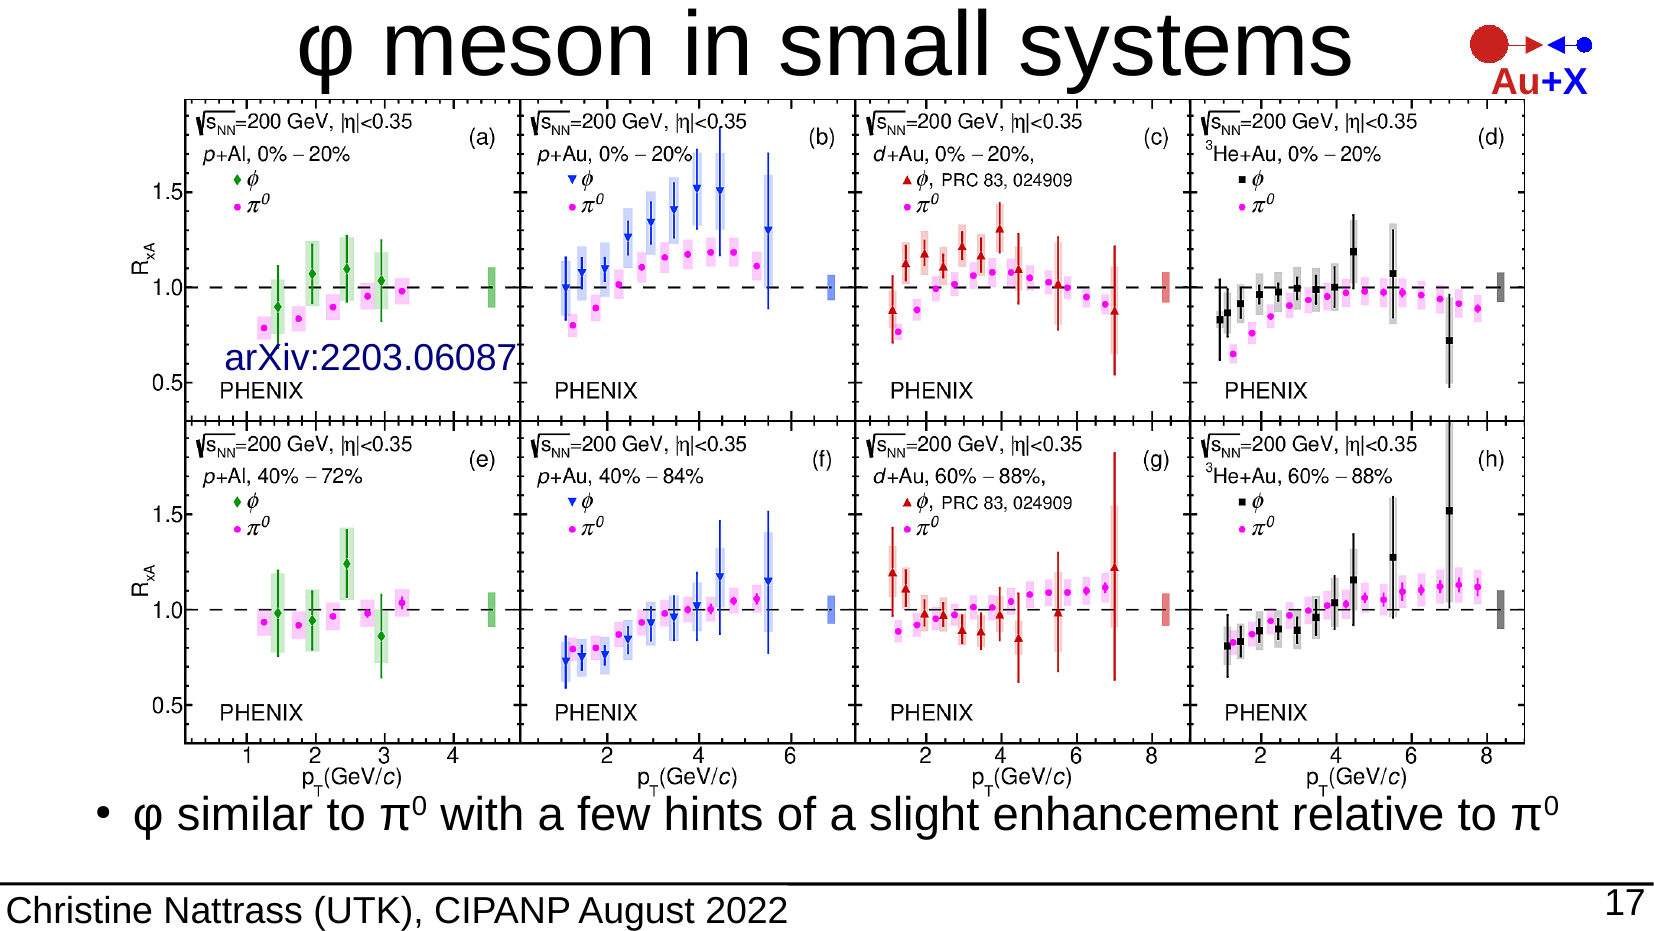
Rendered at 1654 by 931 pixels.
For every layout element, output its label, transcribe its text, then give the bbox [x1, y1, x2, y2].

text_box arXiv:2203.06087 [209, 329, 533, 386]
text_box [1470, 25, 1509, 58]
list φ similar to π0 with a few hints of a slight enhancement relative to π0 [82, 787, 1571, 876]
text_box [1576, 37, 1592, 52]
picture [129, 122, 1525, 787]
title φ meson in small systems [82, 0, 1571, 122]
text_box Au+X [1476, 52, 1603, 110]
